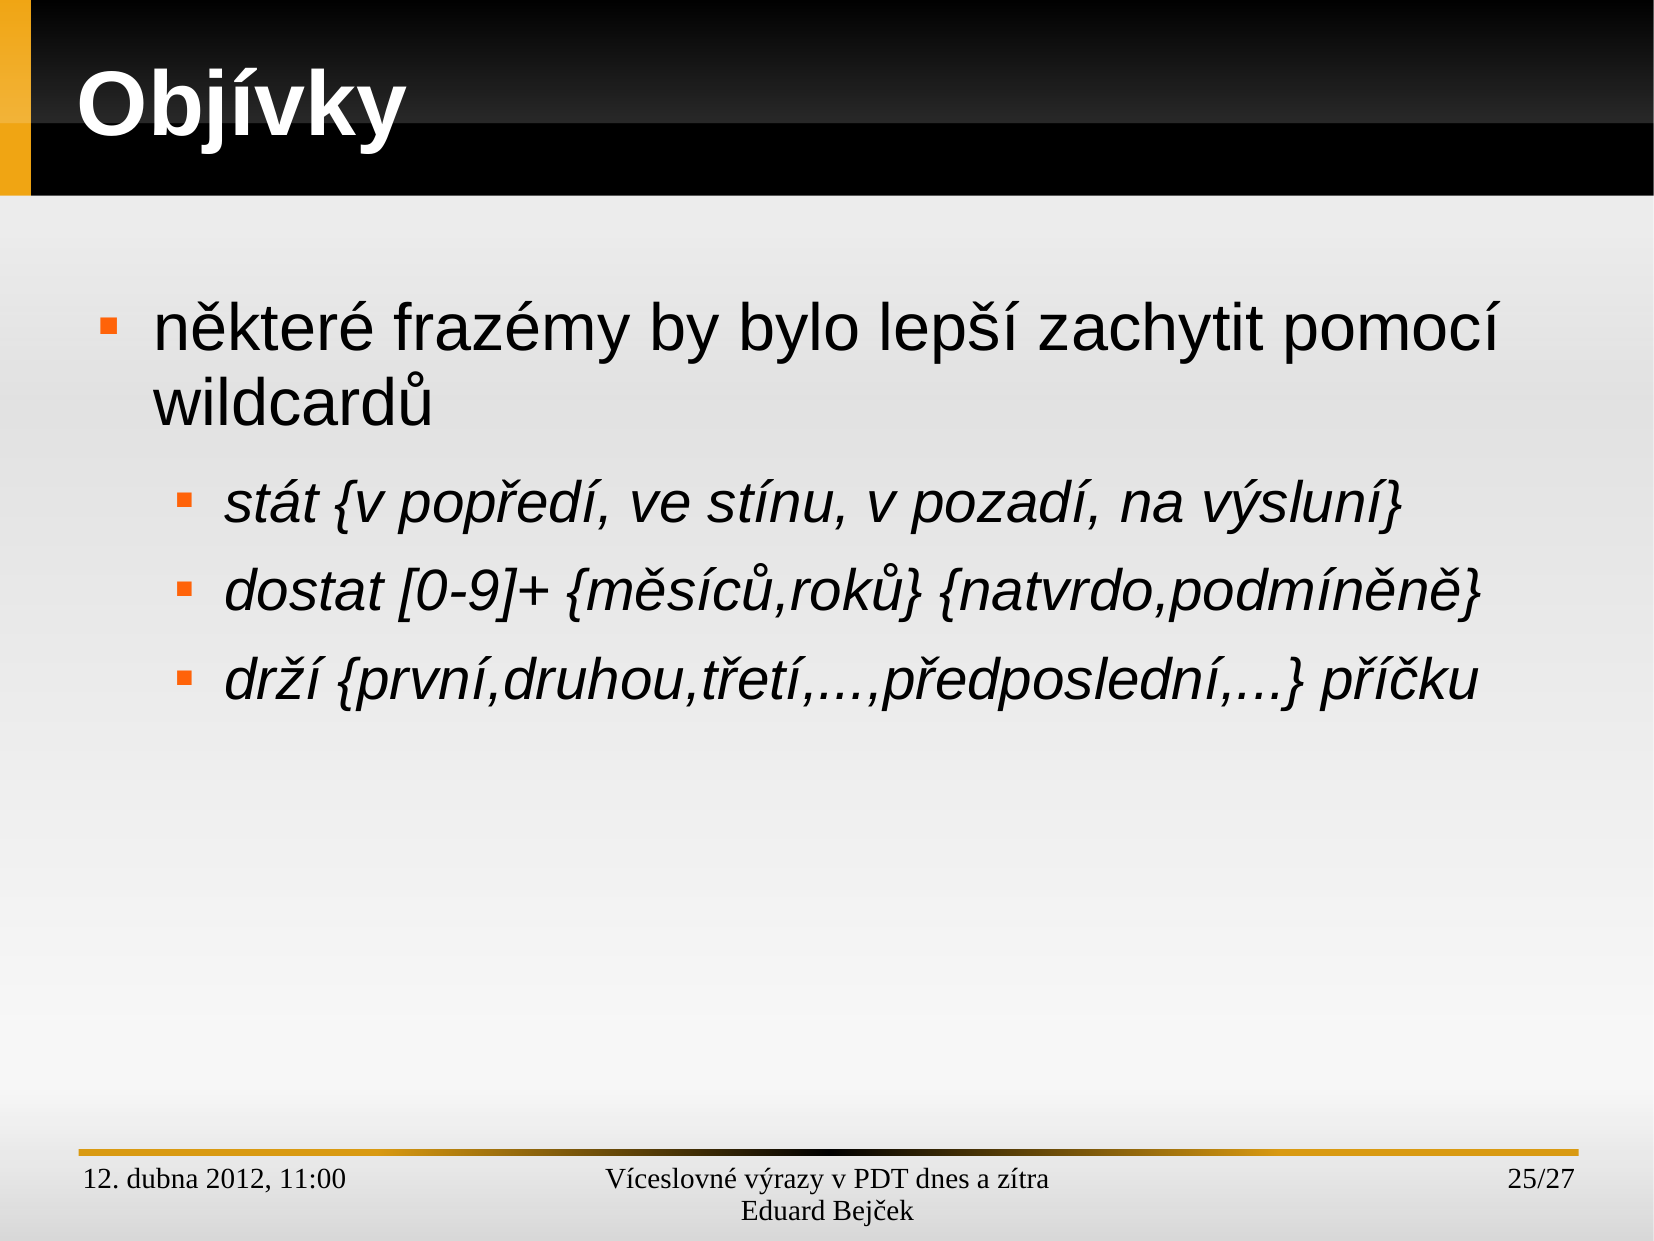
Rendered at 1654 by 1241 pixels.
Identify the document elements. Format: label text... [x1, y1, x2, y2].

title Objívky [76, 7, 1565, 200]
list některé frazémy by bylo lepší zachytit pomocí wildcardů stát {v popředí, ve stínu, v pozadí, na výsluní} dostat [0-9]+ {měsíců,roků} {natvrdo,podmíněně} drží {první,druhou,třetí,...,předposlední,...} příčku [82, 290, 1571, 1094]
picture [0, 0, 1654, 1241]
